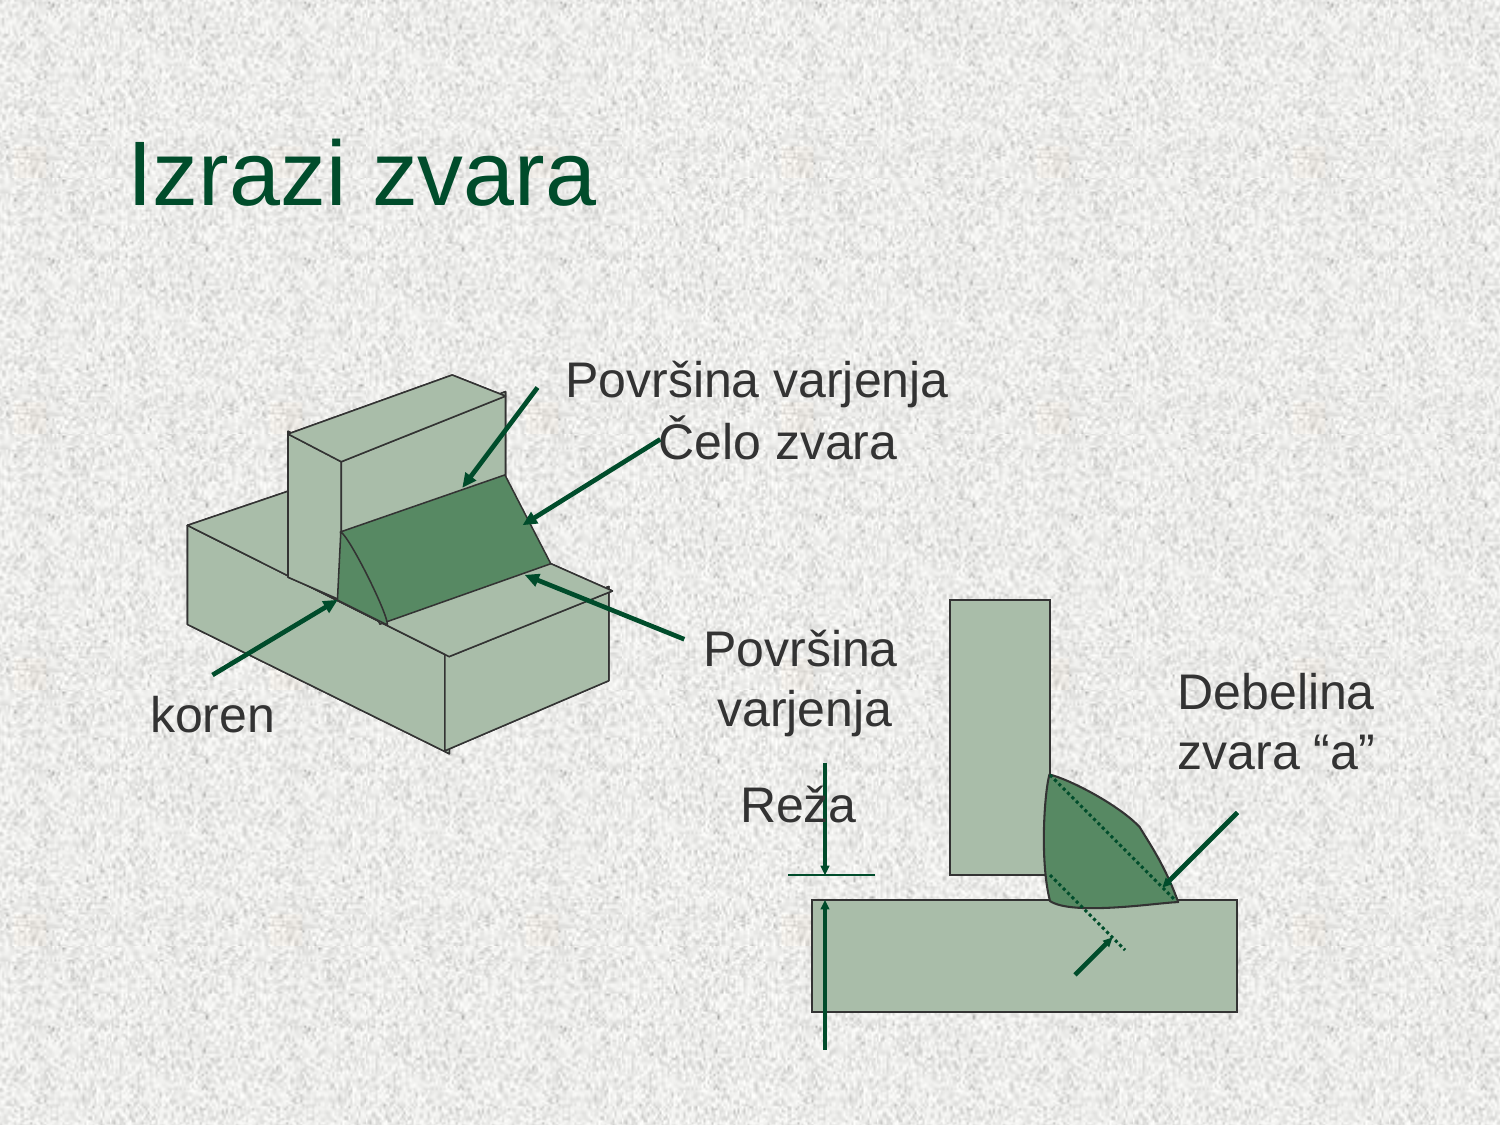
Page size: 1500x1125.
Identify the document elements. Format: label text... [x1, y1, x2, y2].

text_box Površina varjenja [688, 608, 913, 745]
text_box koren [135, 674, 290, 750]
picture [0, 0, 1500, 1125]
text_box [812, 599, 1238, 1013]
title Izrazi zvara [112, 74, 1388, 263]
text_box Površina varjenja [550, 339, 964, 415]
text_box Reža [725, 764, 872, 841]
text_box Debelina zvara “a” [1163, 652, 1404, 788]
text_box [187, 375, 613, 754]
text_box Čelo zvara [643, 402, 913, 478]
